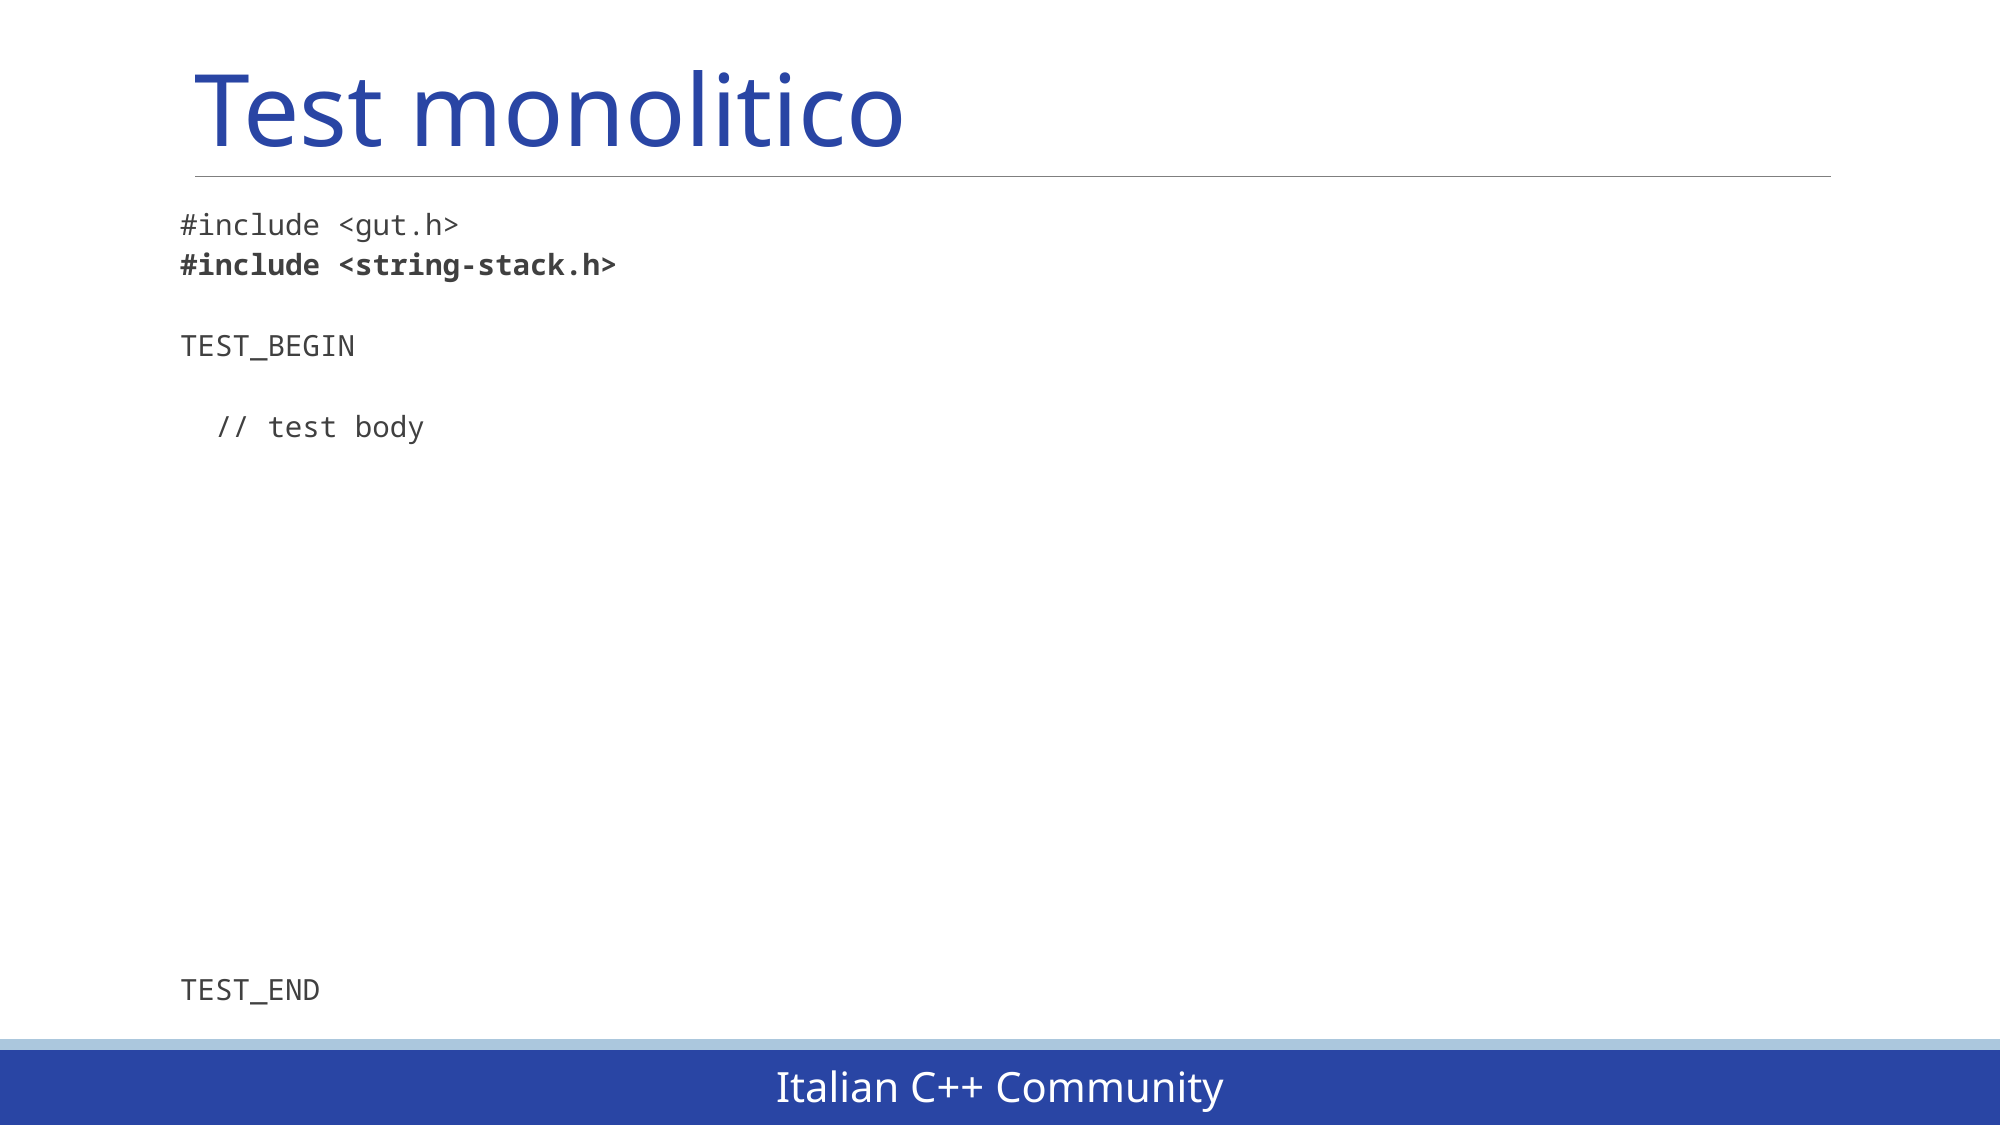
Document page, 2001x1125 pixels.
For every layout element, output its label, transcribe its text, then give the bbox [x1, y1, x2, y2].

list #include <gut.h> #include <string-stack.h> TEST_BEGIN // test body TEST_END [179, 202, 1830, 1011]
title Test monolitico [179, 2, 1830, 175]
